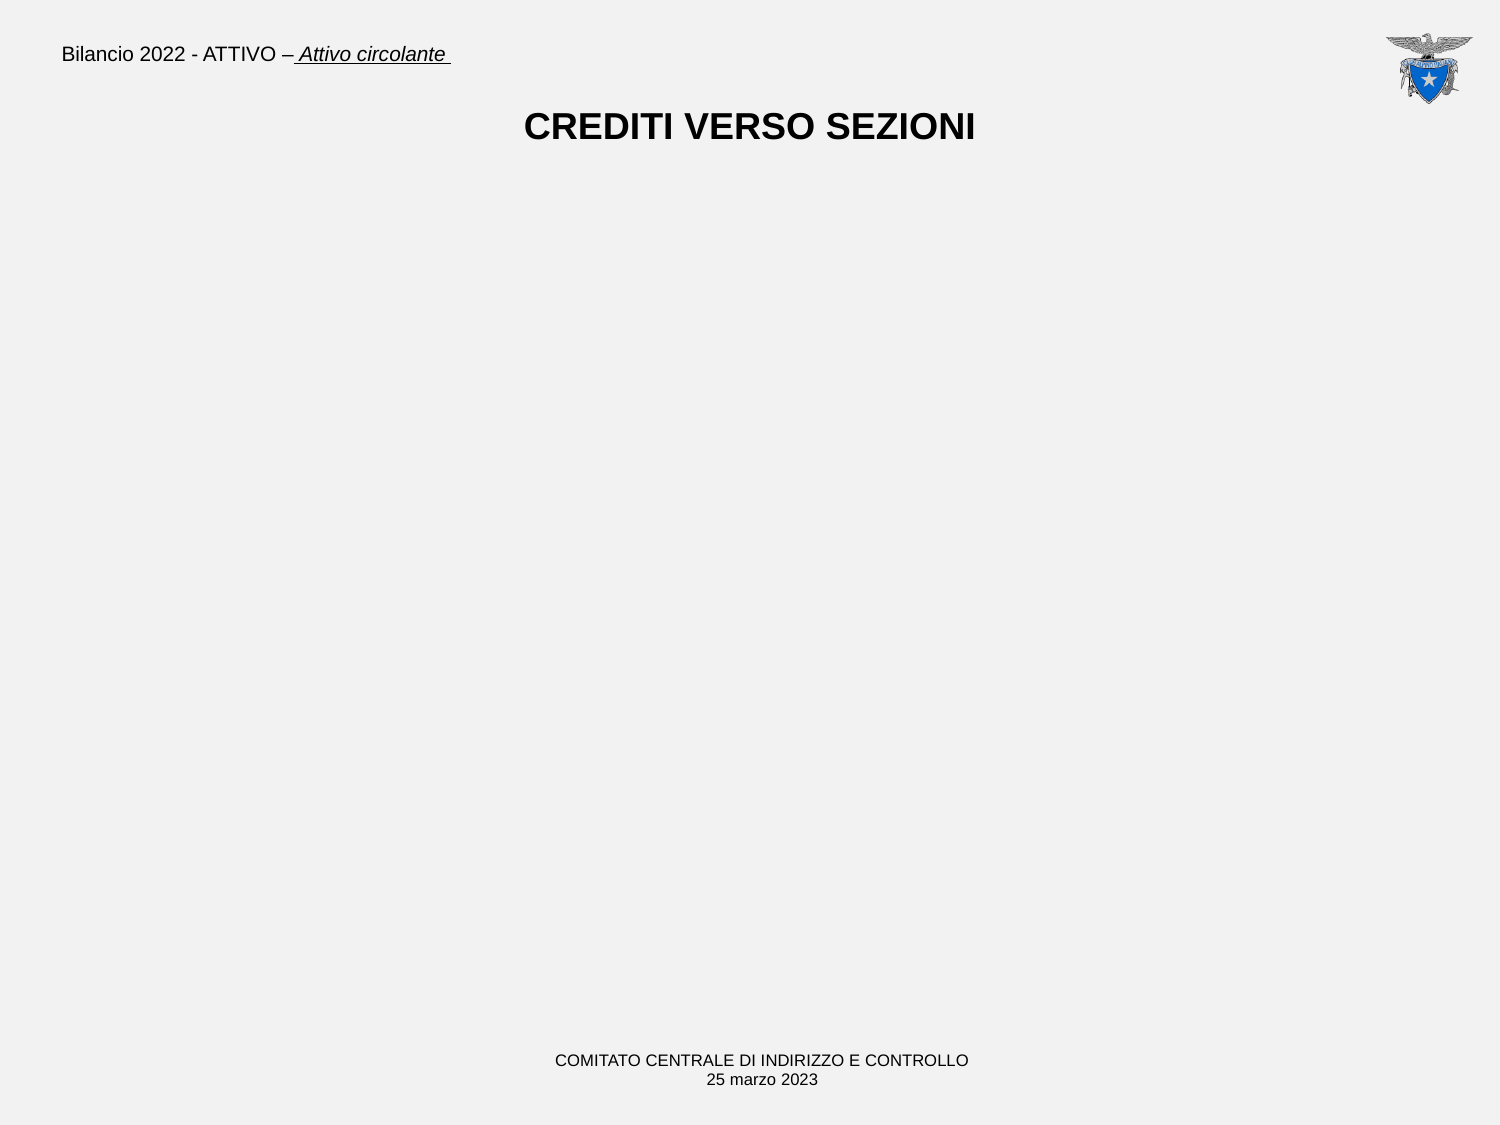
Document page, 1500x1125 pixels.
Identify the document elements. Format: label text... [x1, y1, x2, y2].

text_box COMITATO CENTRALE DI INDIRIZZO E CONTROLLO 25 marzo 2023 [278, 1044, 1247, 1100]
picture [1382, 29, 1477, 112]
text_box Bilancio 2022 - ATTIVO – Attivo circolante [46, 35, 516, 76]
text_box CREDITI VERSO SEZIONI [259, 105, 1241, 147]
